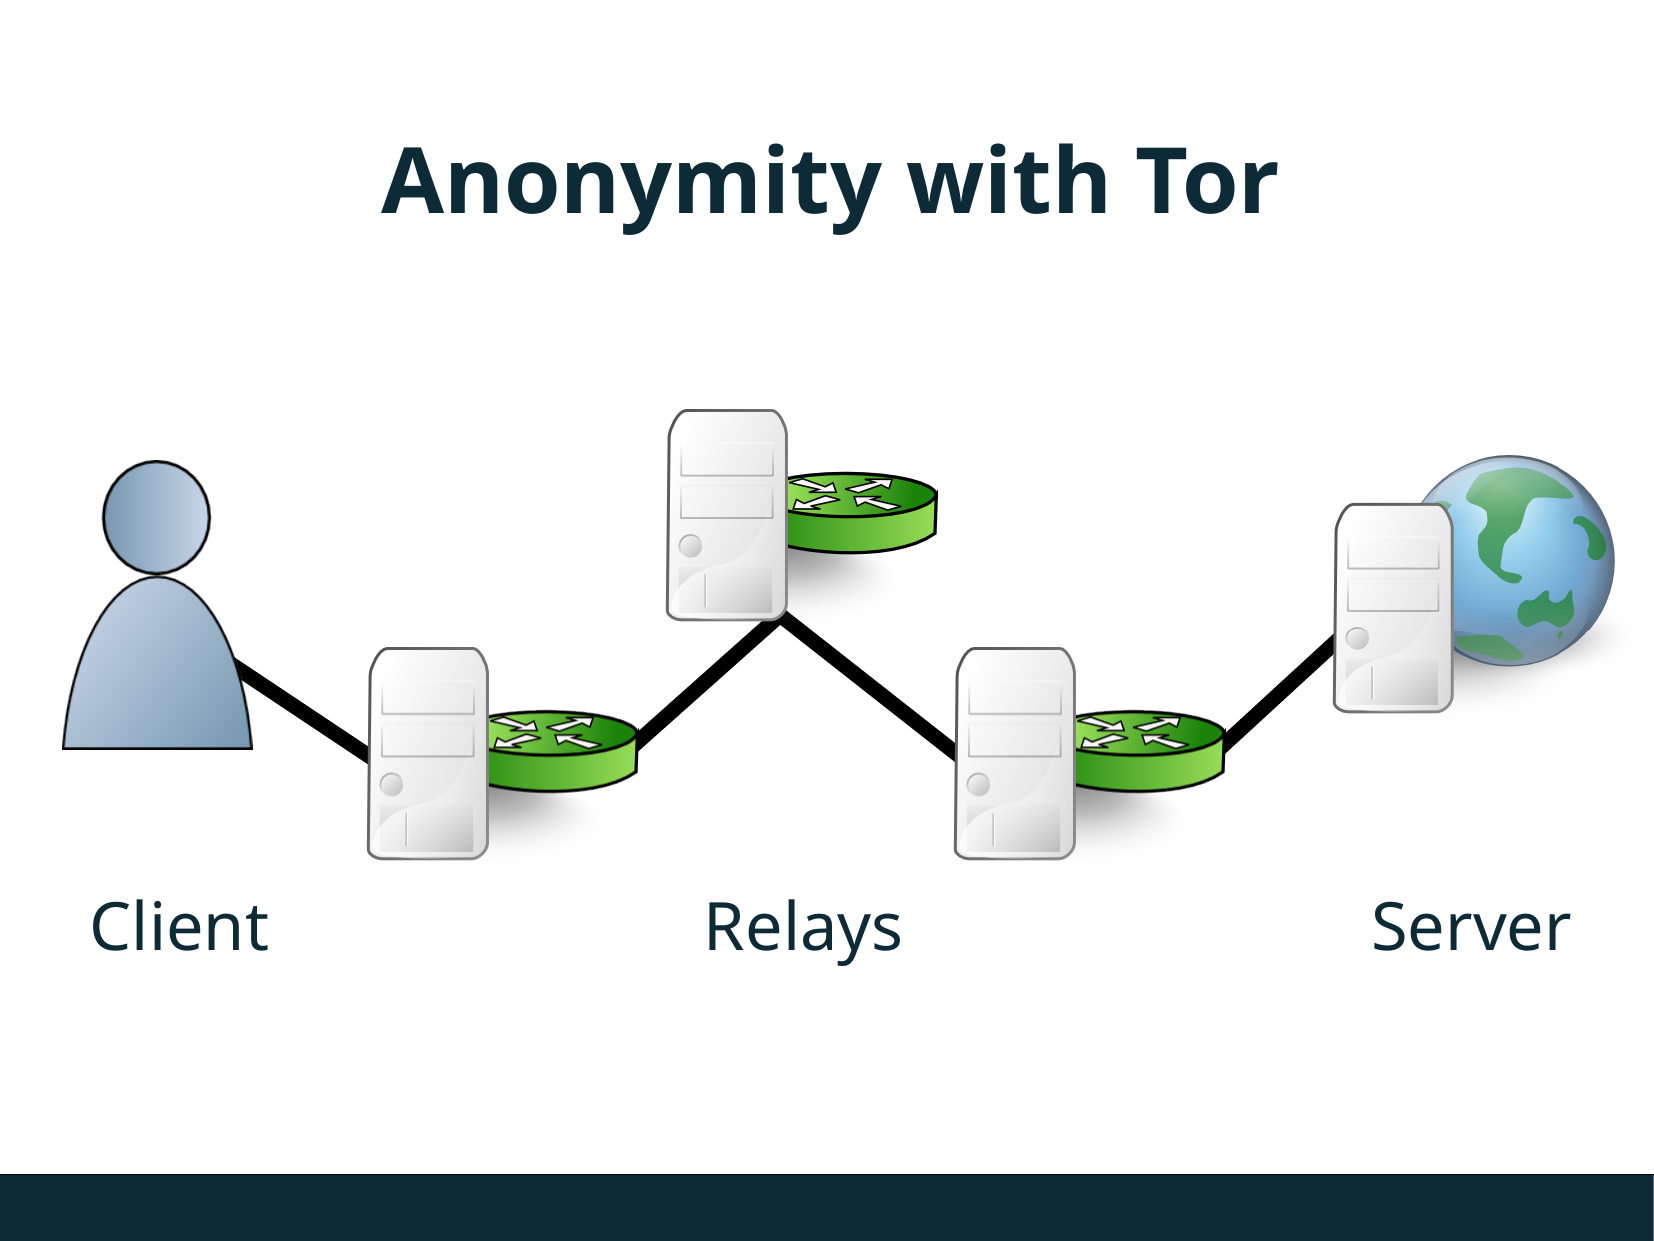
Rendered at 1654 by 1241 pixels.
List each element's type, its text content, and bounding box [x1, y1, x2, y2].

picture [354, 647, 639, 867]
text_box Relays [689, 871, 887, 963]
picture [1320, 455, 1638, 719]
text_box Client [75, 871, 269, 963]
text_box Server [1356, 871, 1564, 963]
picture [941, 647, 1226, 867]
picture [62, 460, 253, 750]
picture [653, 409, 938, 628]
title Anonymity with Tor [86, 74, 1575, 282]
